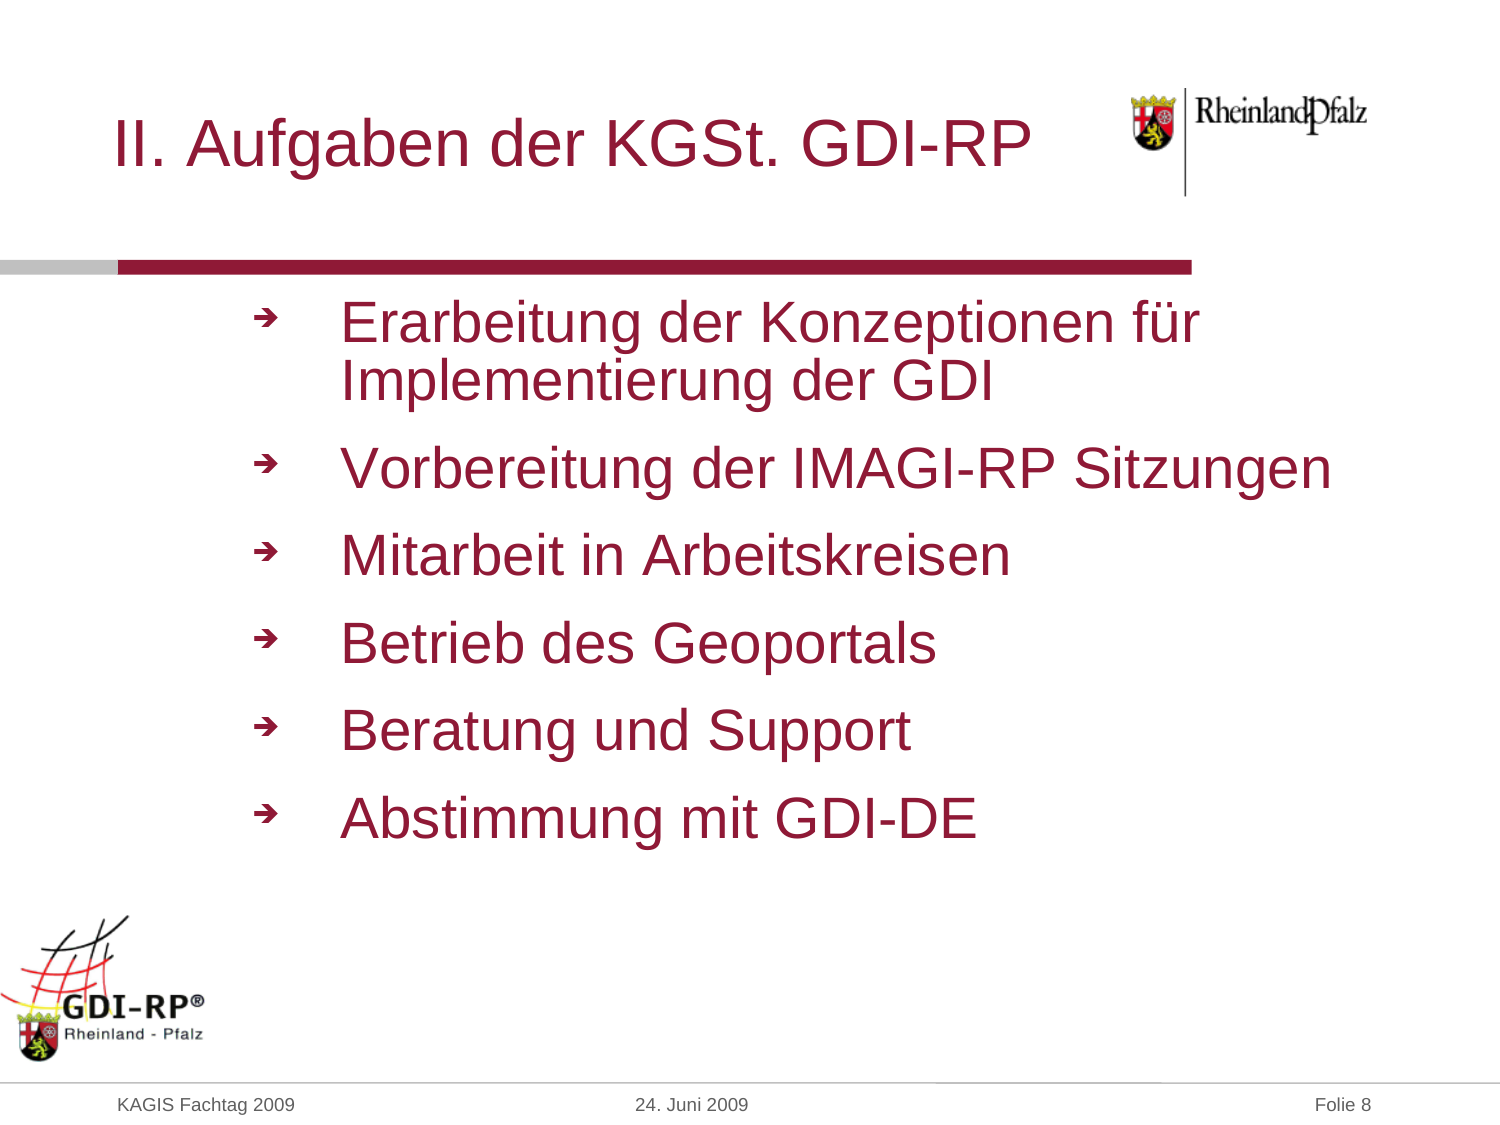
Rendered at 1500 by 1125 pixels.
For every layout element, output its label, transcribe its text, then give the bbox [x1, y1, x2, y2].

title II. Aufgaben der KGSt. GDI-RP [112, 63, 1071, 224]
picture [0, 915, 207, 1063]
picture [1131, 88, 1447, 198]
list Erarbeitung der Konzeptionen für Implementierung der GDI Vorbereitung der IMAGI-RP Sitzungen Mitarbeit in Arbeitskreisen Betrieb des Geoportals Beratung und Support Abstimmung mit GDI-DE [252, 295, 1418, 1023]
